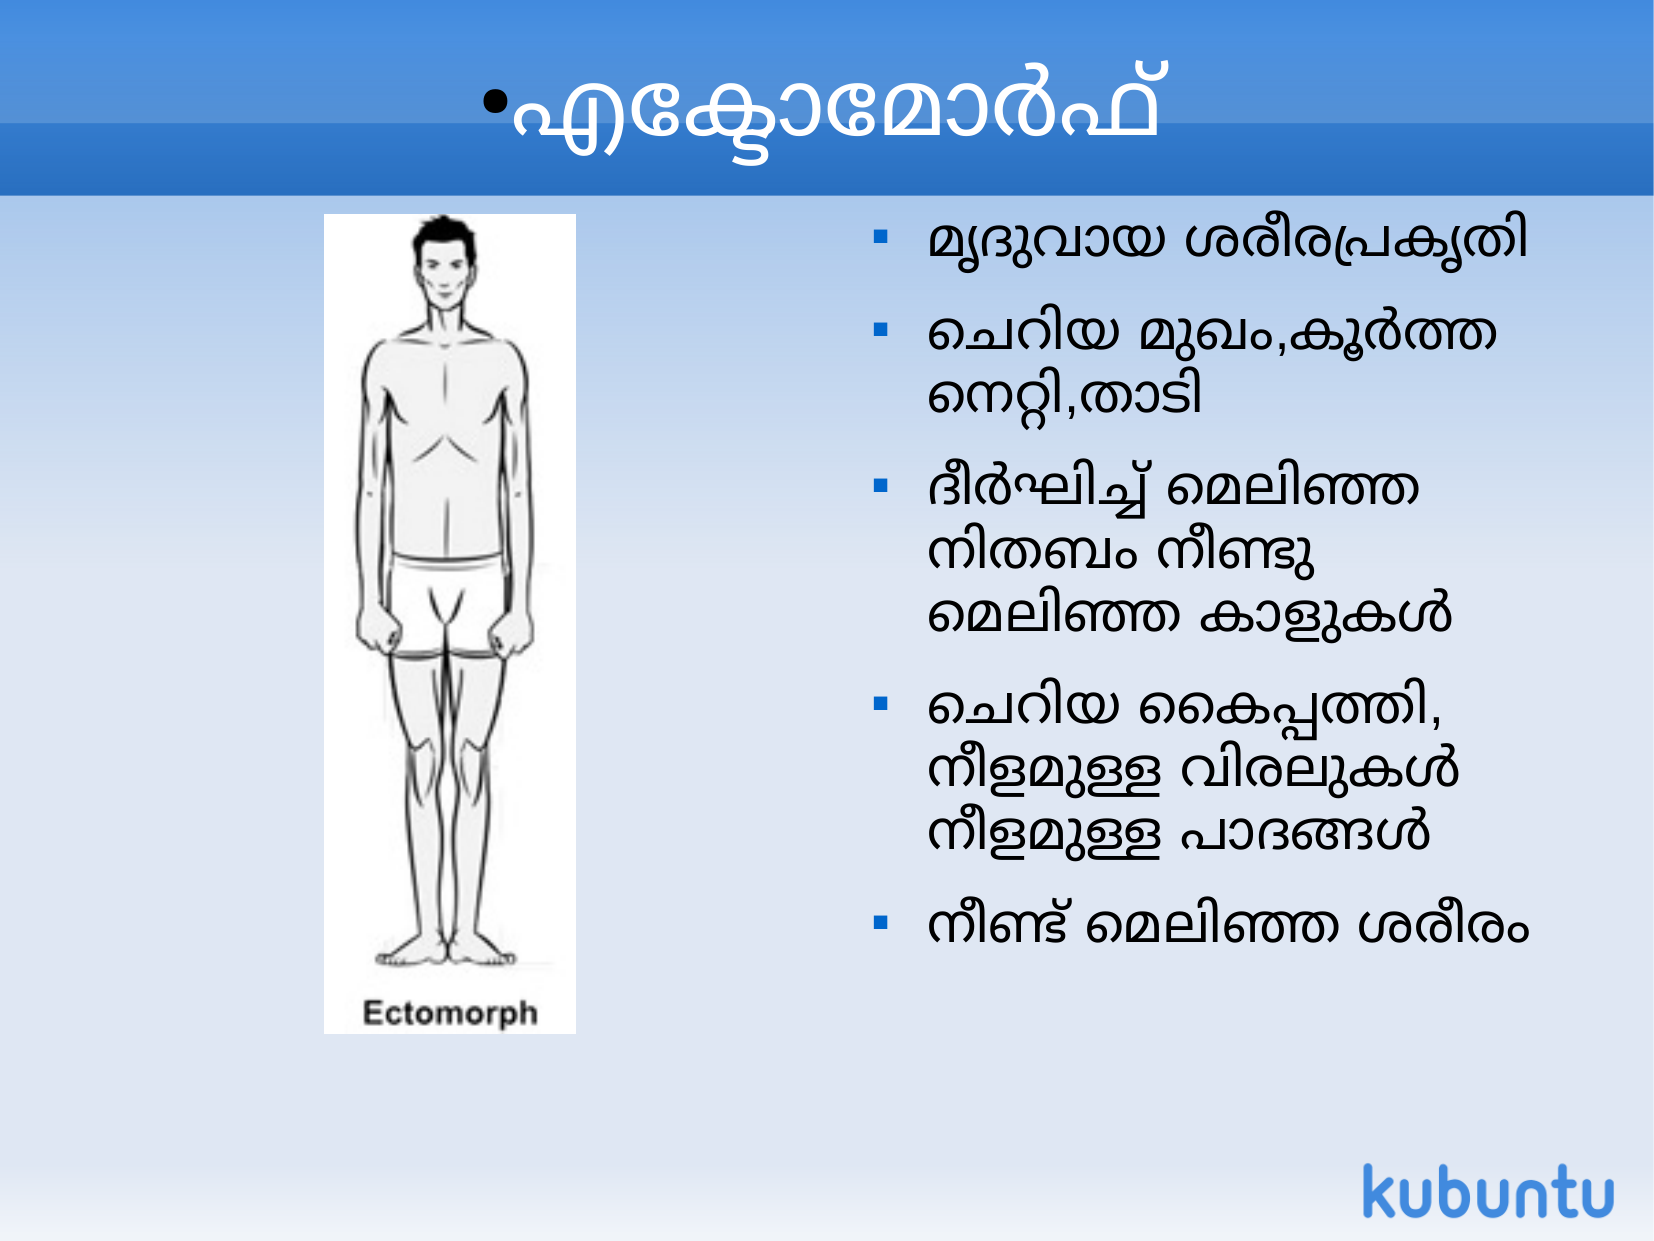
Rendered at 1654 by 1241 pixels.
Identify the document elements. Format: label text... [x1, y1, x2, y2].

list മൃദുവായ ശരീരപ്രകൃതി ചെറിയ മുഖം,കൂര്‍ത്ത നെറ്റി,താടി ദീര്‍ഘിച്ച് മെലിഞ്ഞ നിതബം നീണ്ടു മെലിഞ്ഞ കാളുകള്‍ ചെറിയ കൈപ്പത്തി, നീളമുള്ള വിരലുകള്‍ നീളമുള്ള പാദങ്ങള്‍ നീണ്ട് മെലിഞ്ഞ ശരീരം [856, 206, 1583, 1011]
title എക്ടോമോര്‍ഫ് [76, 0, 1565, 208]
picture [0, 0, 1654, 1241]
